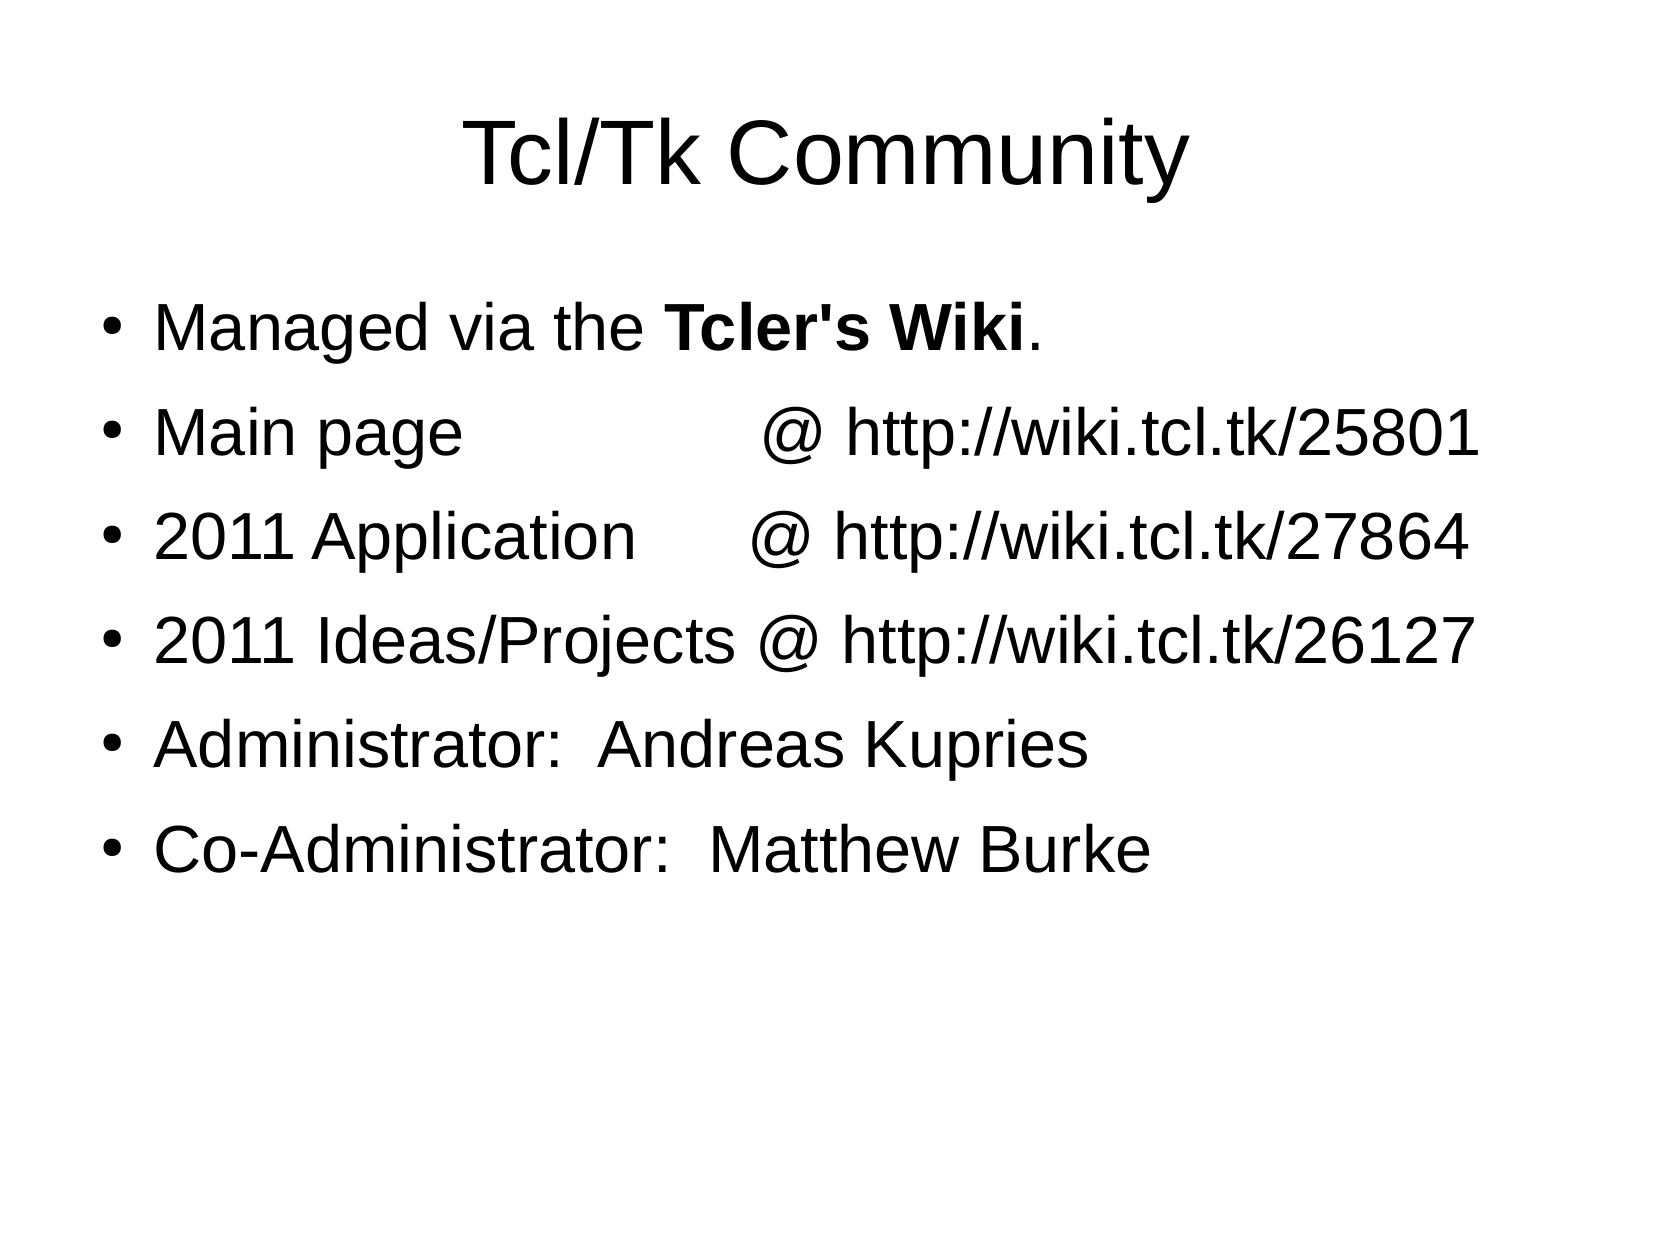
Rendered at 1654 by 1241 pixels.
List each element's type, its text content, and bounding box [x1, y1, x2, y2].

list Managed via the Tcler's Wiki. Main page @ http://wiki.tcl.tk/25801 2011 Application @ http://wiki.tcl.tk/27864 2011 Ideas/Projects @ http://wiki.tcl.tk/26127 Administrator: Andreas Kupries Co-Administrator: Matthew Burke [82, 290, 1571, 1094]
title Tcl/Tk Community [82, 56, 1571, 250]
